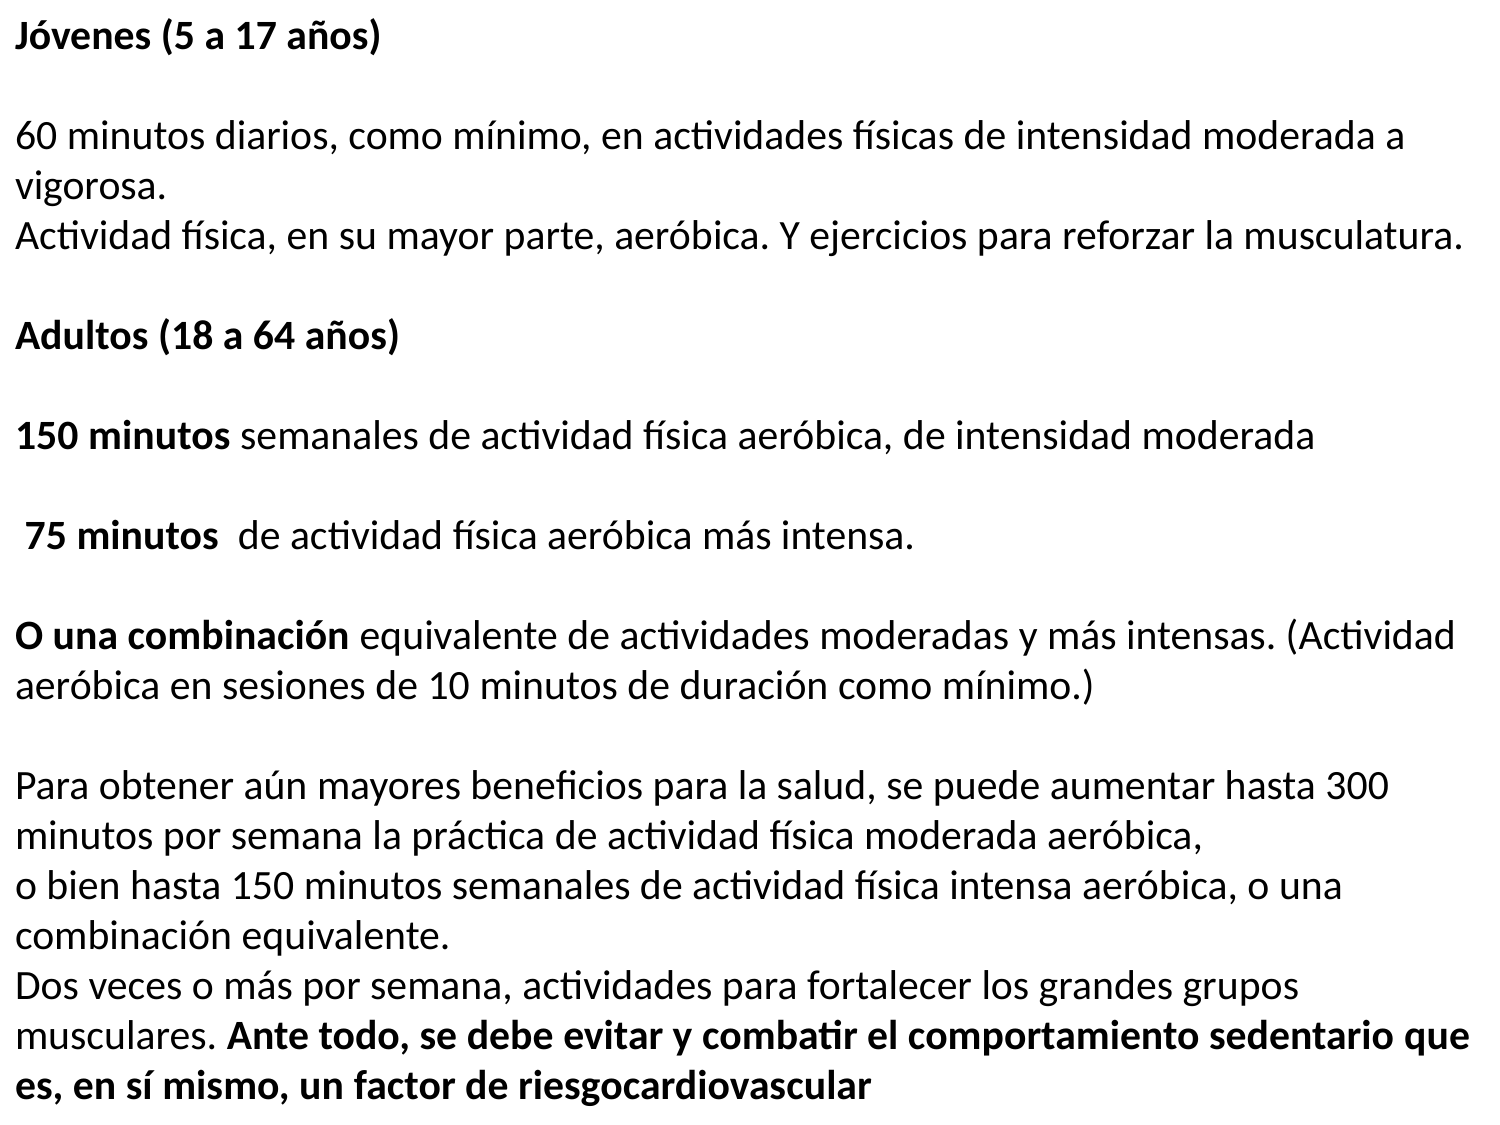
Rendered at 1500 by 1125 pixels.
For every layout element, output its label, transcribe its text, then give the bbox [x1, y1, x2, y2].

text_box Jóvenes (5 a 17 años) 60 minutos diarios, como mínimo, en actividades físicas de intensidad moderada a vigorosa. Actividad física, en su mayor parte, aeróbica. Y ejercicios para reforzar la musculatura. Adultos (18 a 64 años) 150 minutos semanales de actividad física aeróbica, de intensidad moderada 75 minutos de actividad física aeróbica más intensa. O una combinación equivalente de actividades moderadas y más intensas. (Actividad aeróbica en sesiones de 10 minutos de duración como mínimo.) Para obtener aún mayores beneficios para la salud, se puede aumentar hasta 300 minutos por semana la práctica de actividad física moderada aeróbica, o bien hasta 150 minutos semanales de actividad física intensa aeróbica, o una combinación equivalente. Dos veces o más por semana, actividades para fortalecer los grandes grupos musculares. Ante todo, se debe evitar y combatir el comportamiento sedentario que es, en sí mismo, un factor de riesgocardiovascular [0, 0, 1500, 1115]
